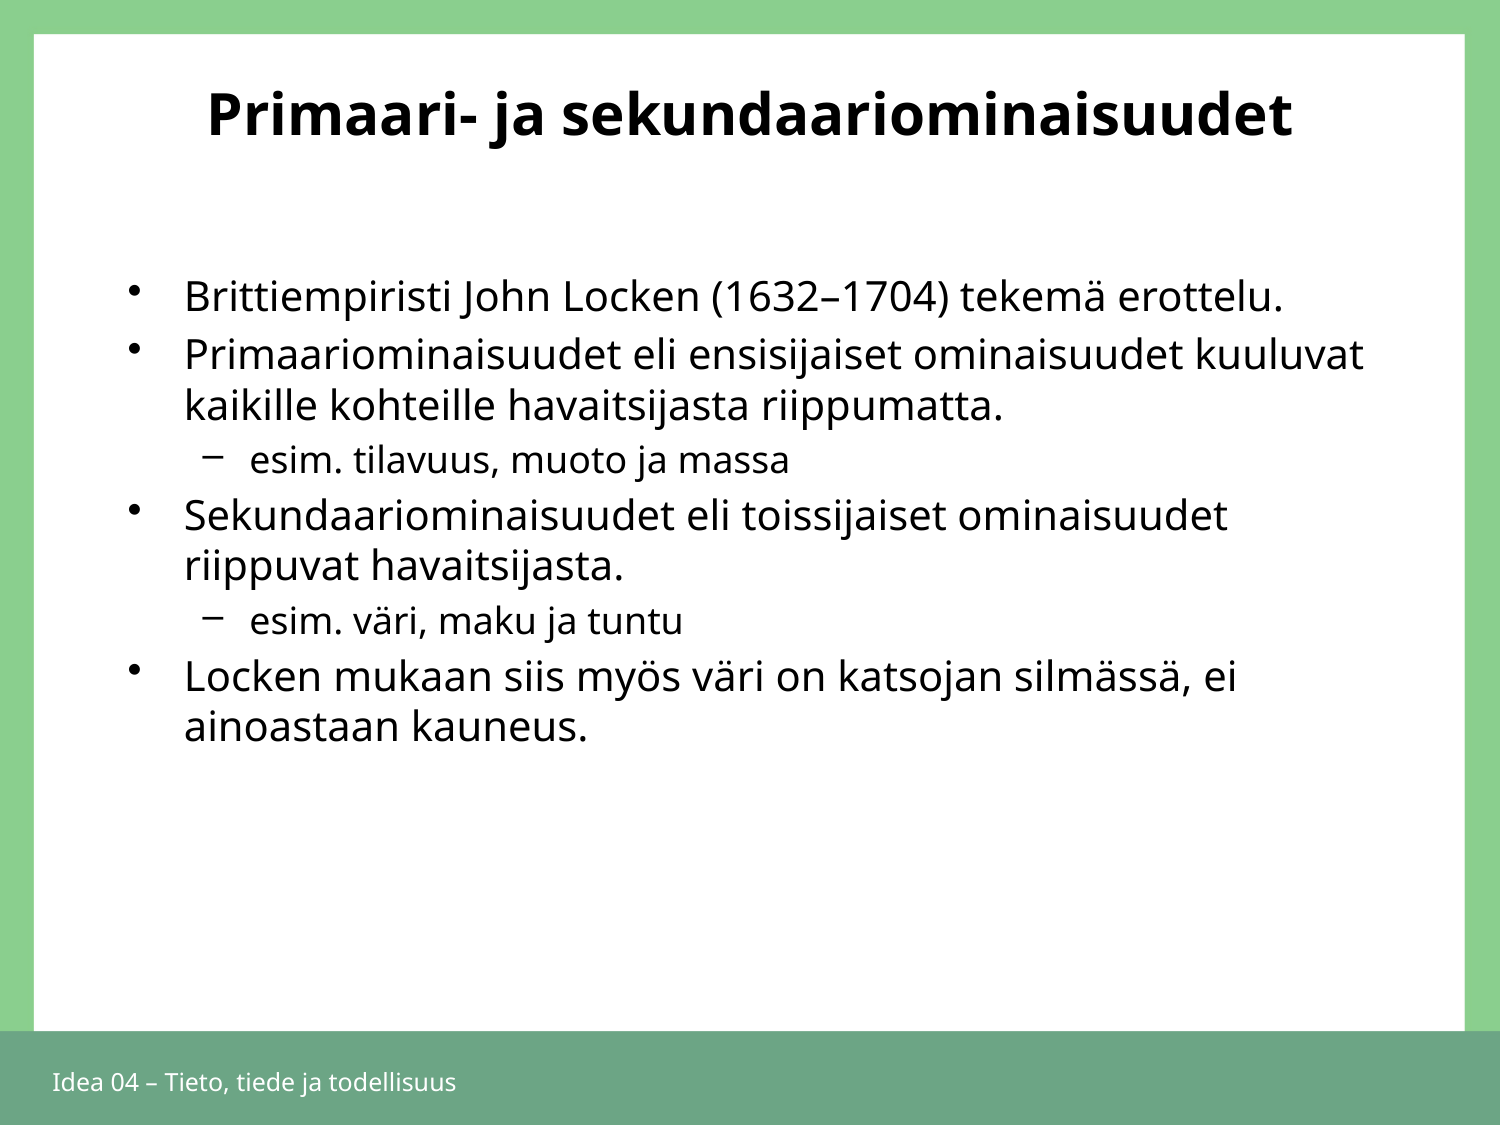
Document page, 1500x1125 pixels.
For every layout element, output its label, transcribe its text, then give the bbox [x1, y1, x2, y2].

title Primaari- ja sekundaariominaisuudet [112, 37, 1388, 188]
picture [0, 0, 1500, 1125]
list Brittiempiristi John Locken (1632–1704) tekemä erottelu. Primaariominaisuudet eli ensisijaiset ominaisuudet kuuluvat kaikille kohteille havaitsijasta riippumatta. esim. tilavuus, muoto ja massa Sekundaariominaisuudet eli toissijaiset ominaisuudet riippuvat havaitsijasta. esim. väri, maku ja tuntu Locken mukaan siis myös väri on katsojan silmässä, ei ainoastaan kauneus. [112, 262, 1388, 1000]
